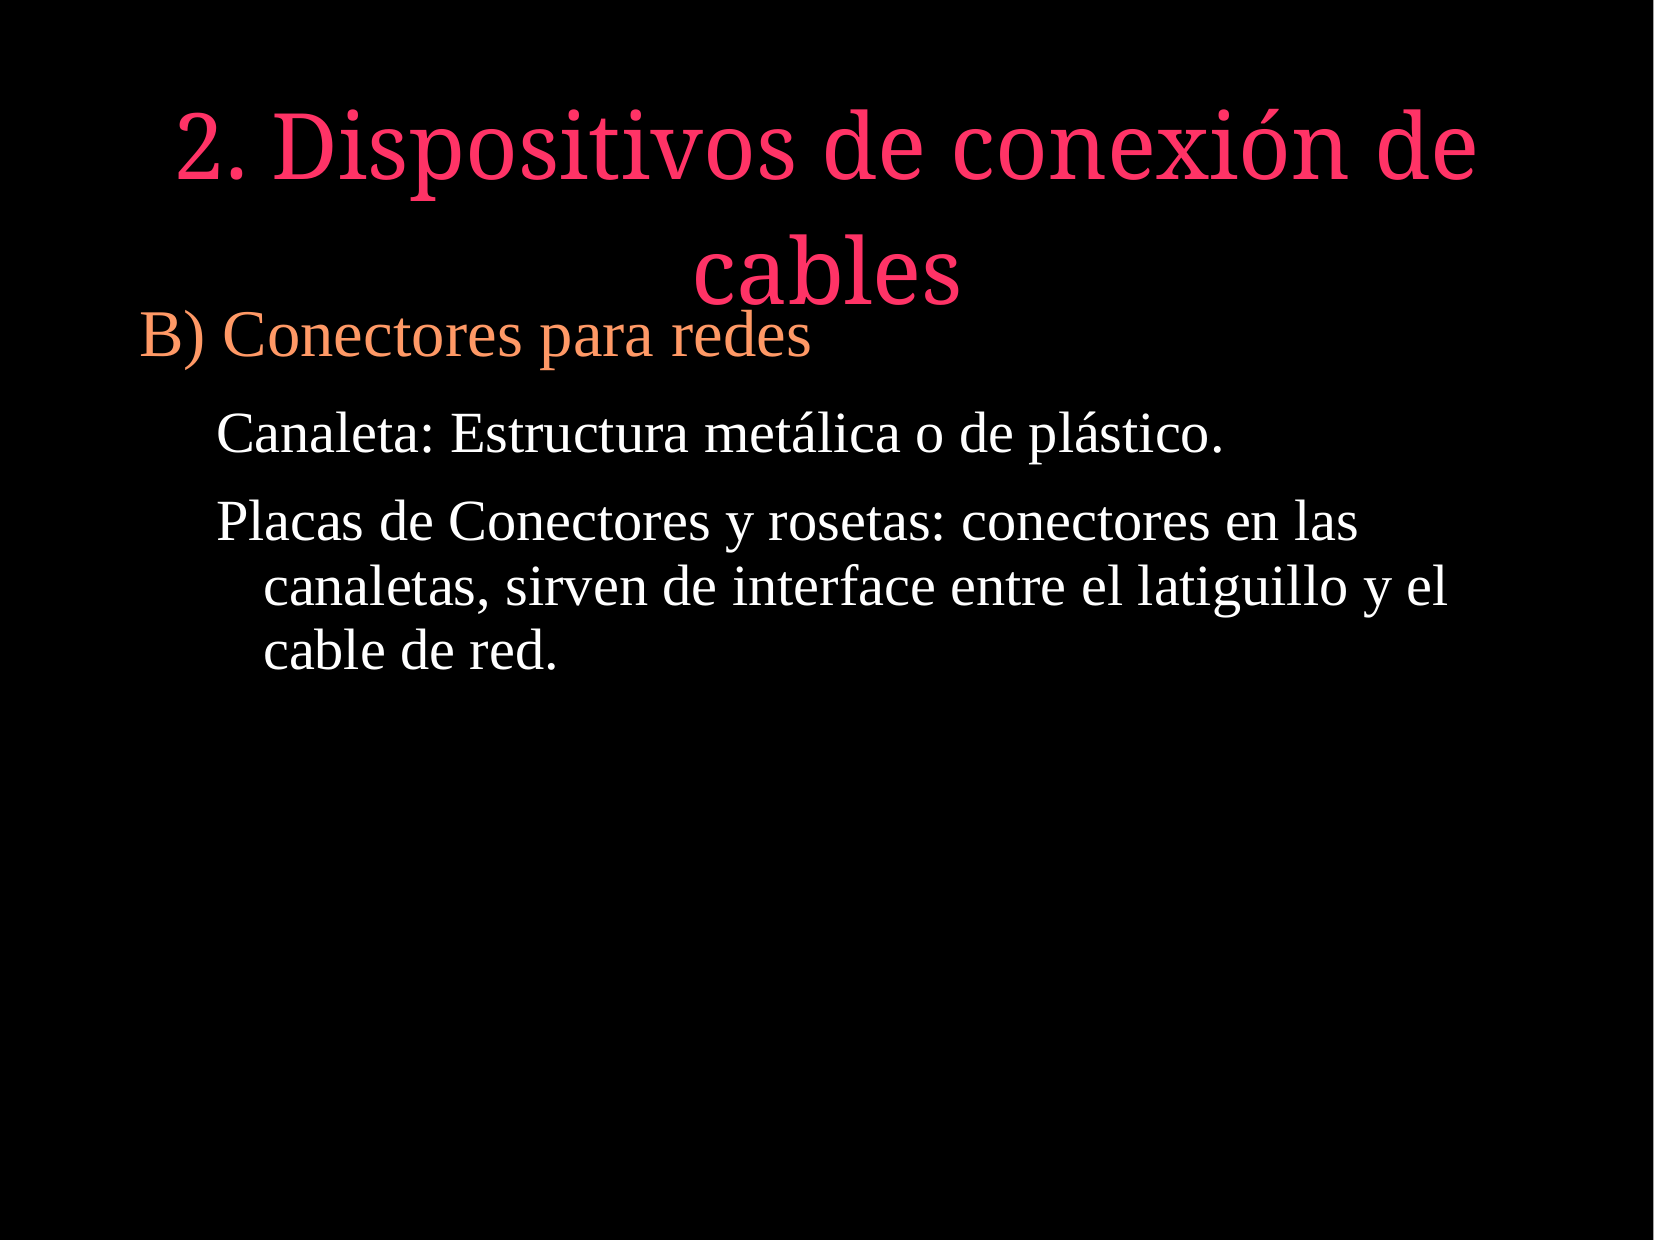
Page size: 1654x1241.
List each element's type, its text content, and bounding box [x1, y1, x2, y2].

list B) Conectores para redes Canaleta: Estructura metálica o de plástico. Placas de Conectores y rosetas: conectores en las canaletas, sirven de interface entre el latiguillo y el cable de red. [121, 296, 1574, 1079]
title 2. Dispositivos de conexión de cables [121, 82, 1534, 296]
